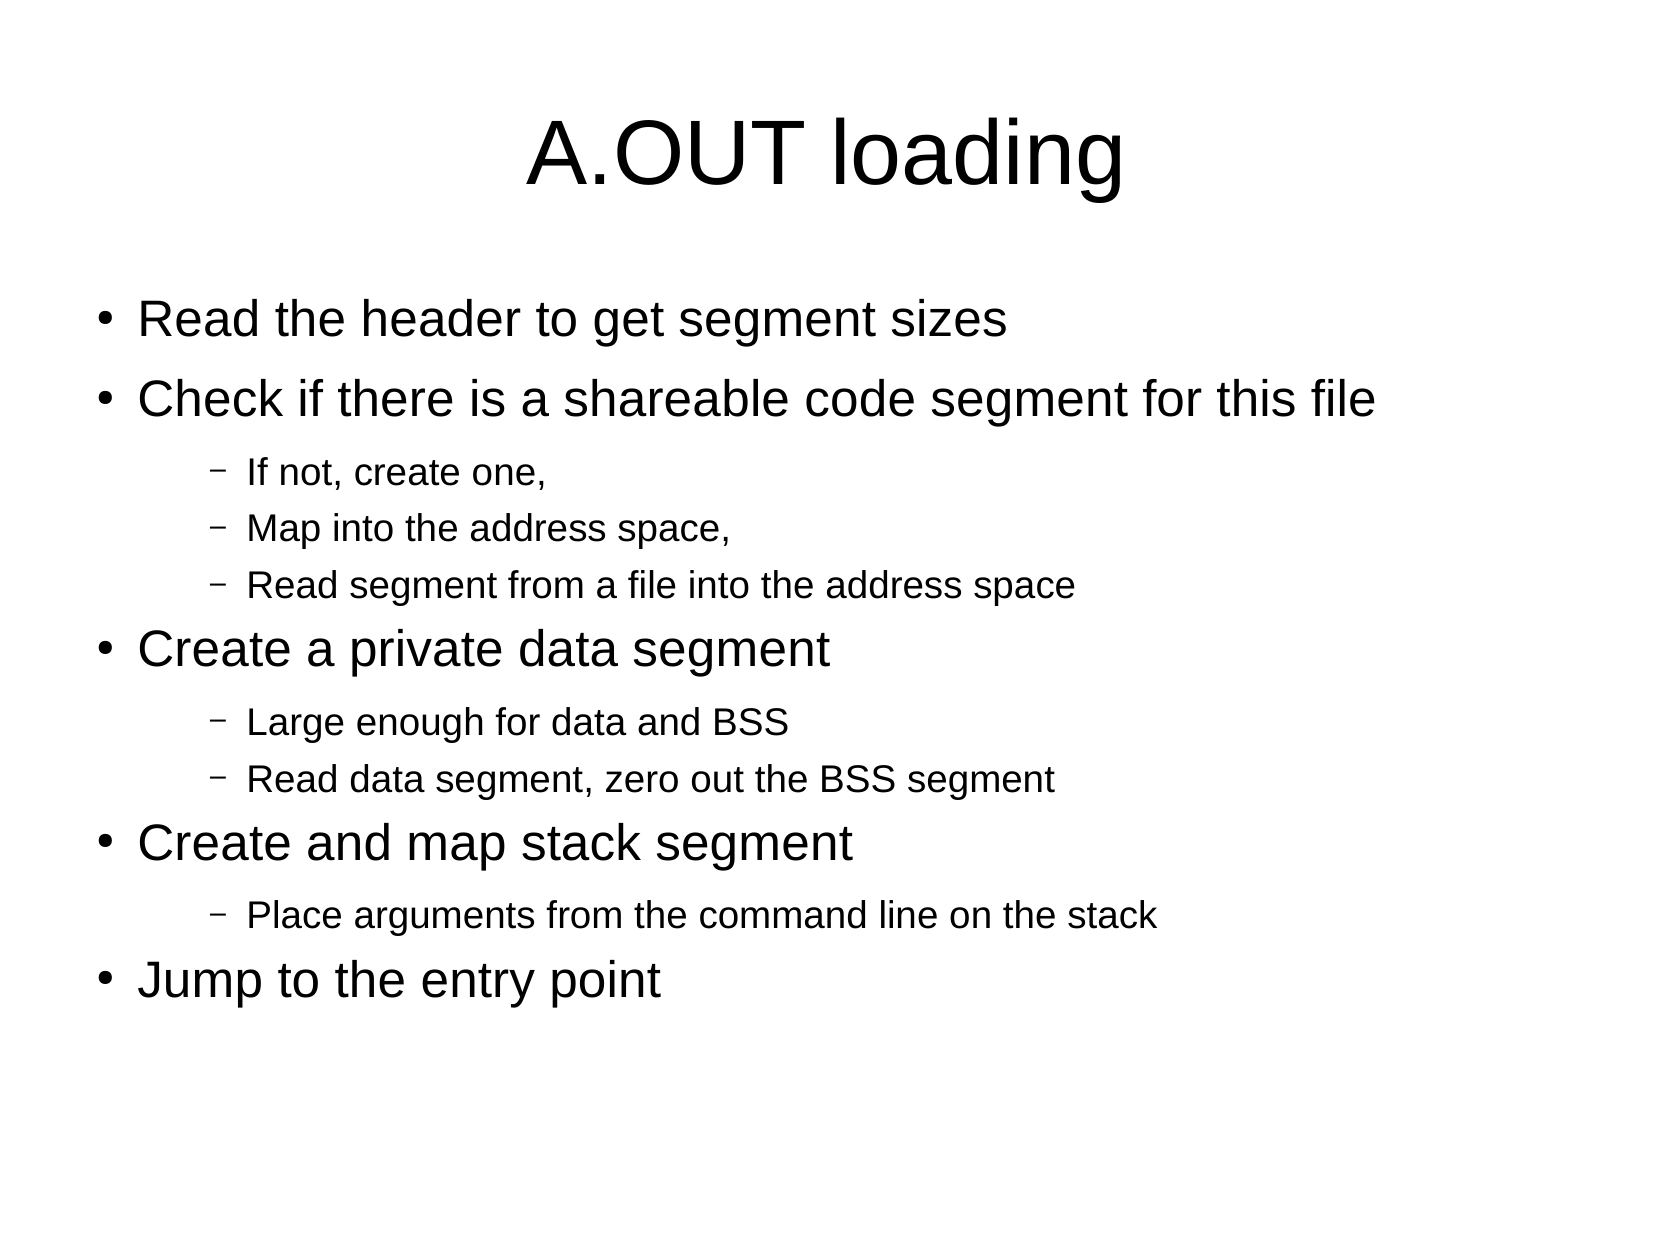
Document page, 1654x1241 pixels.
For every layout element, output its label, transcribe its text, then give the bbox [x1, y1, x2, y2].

title A.OUT loading [82, 49, 1571, 257]
list Read the header to get segment sizes Check if there is a shareable code segment for this file If not, create one, Map into the address space, Read segment from a file into the address space Create a private data segment Large enough for data and BSS Read data segment, zero out the BSS segment Create and map stack segment Place arguments from the command line on the stack Jump to the entry point [82, 290, 1571, 1010]
